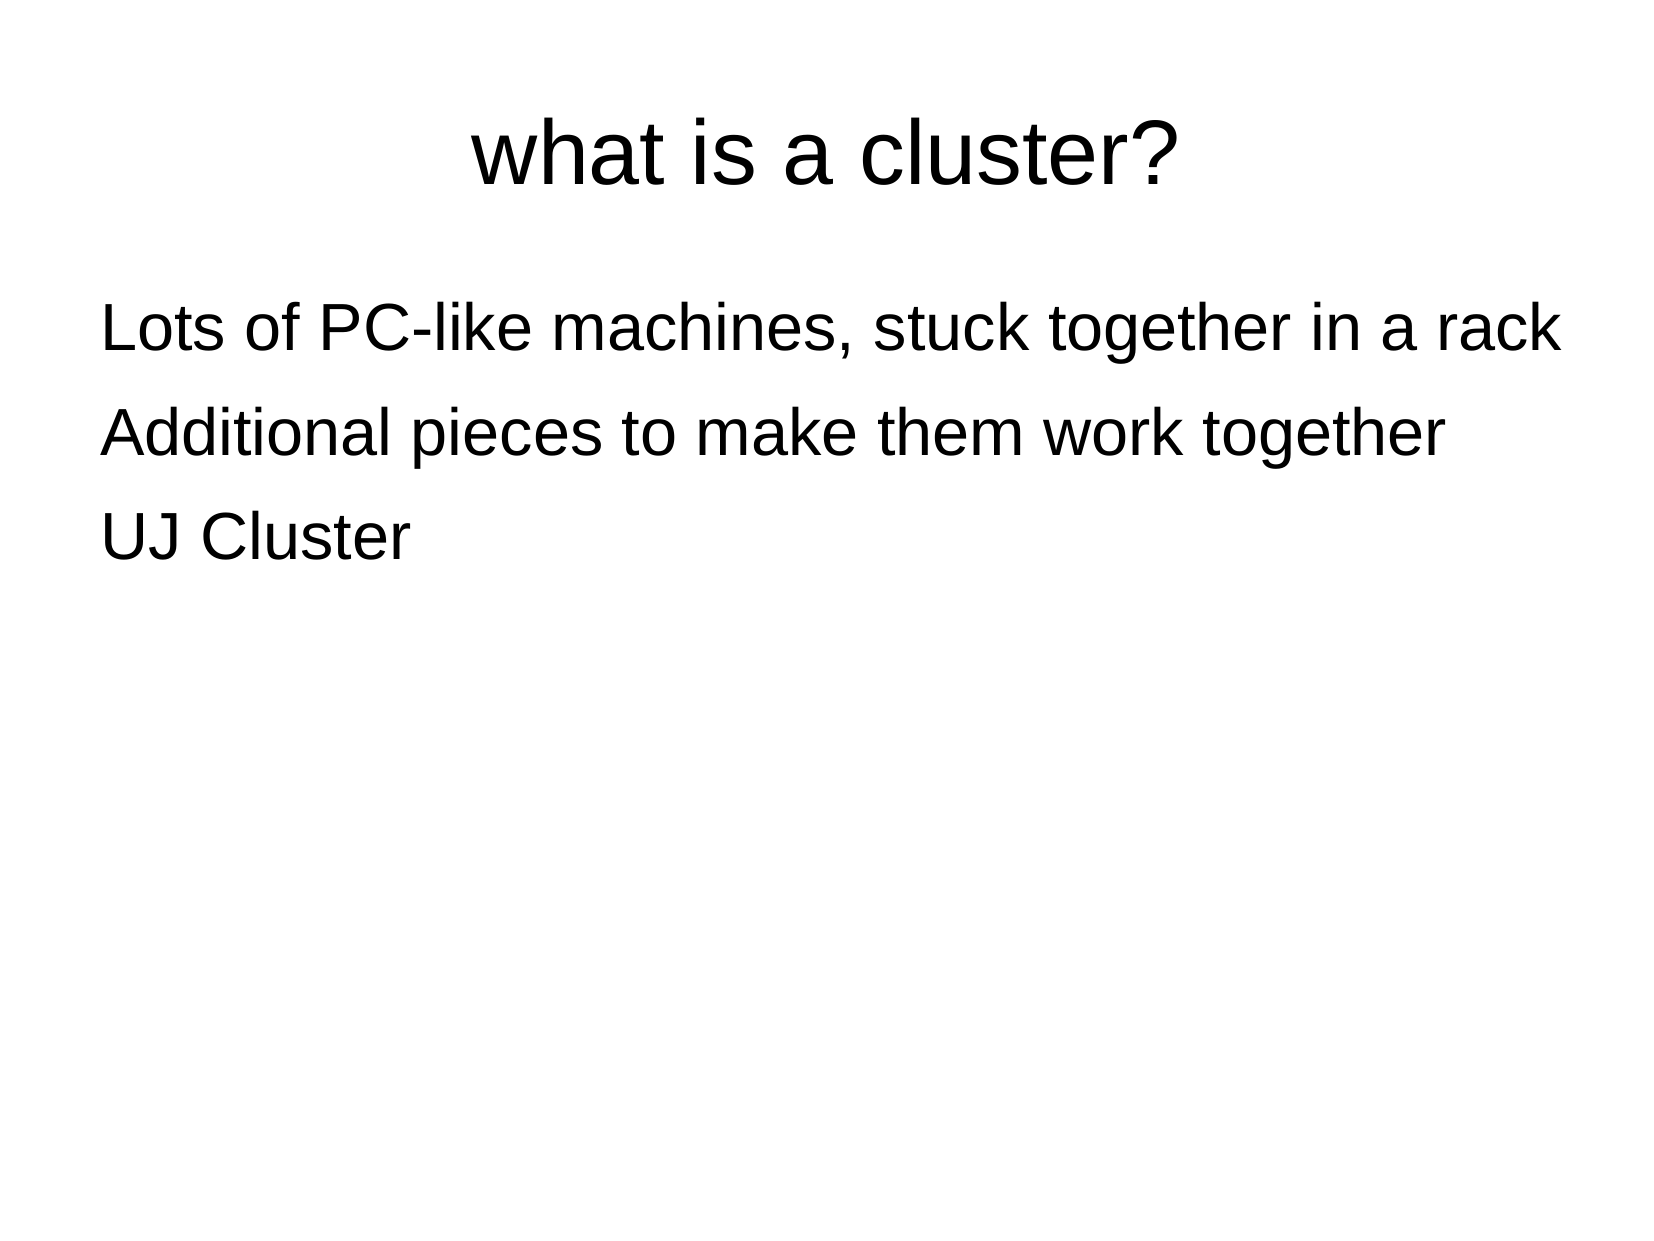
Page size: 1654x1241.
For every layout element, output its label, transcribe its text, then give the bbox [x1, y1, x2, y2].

title what is a cluster? [82, 56, 1571, 250]
list Lots of PC-like machines, stuck together in a rack Additional pieces to make them work together UJ Cluster [82, 290, 1571, 1095]
